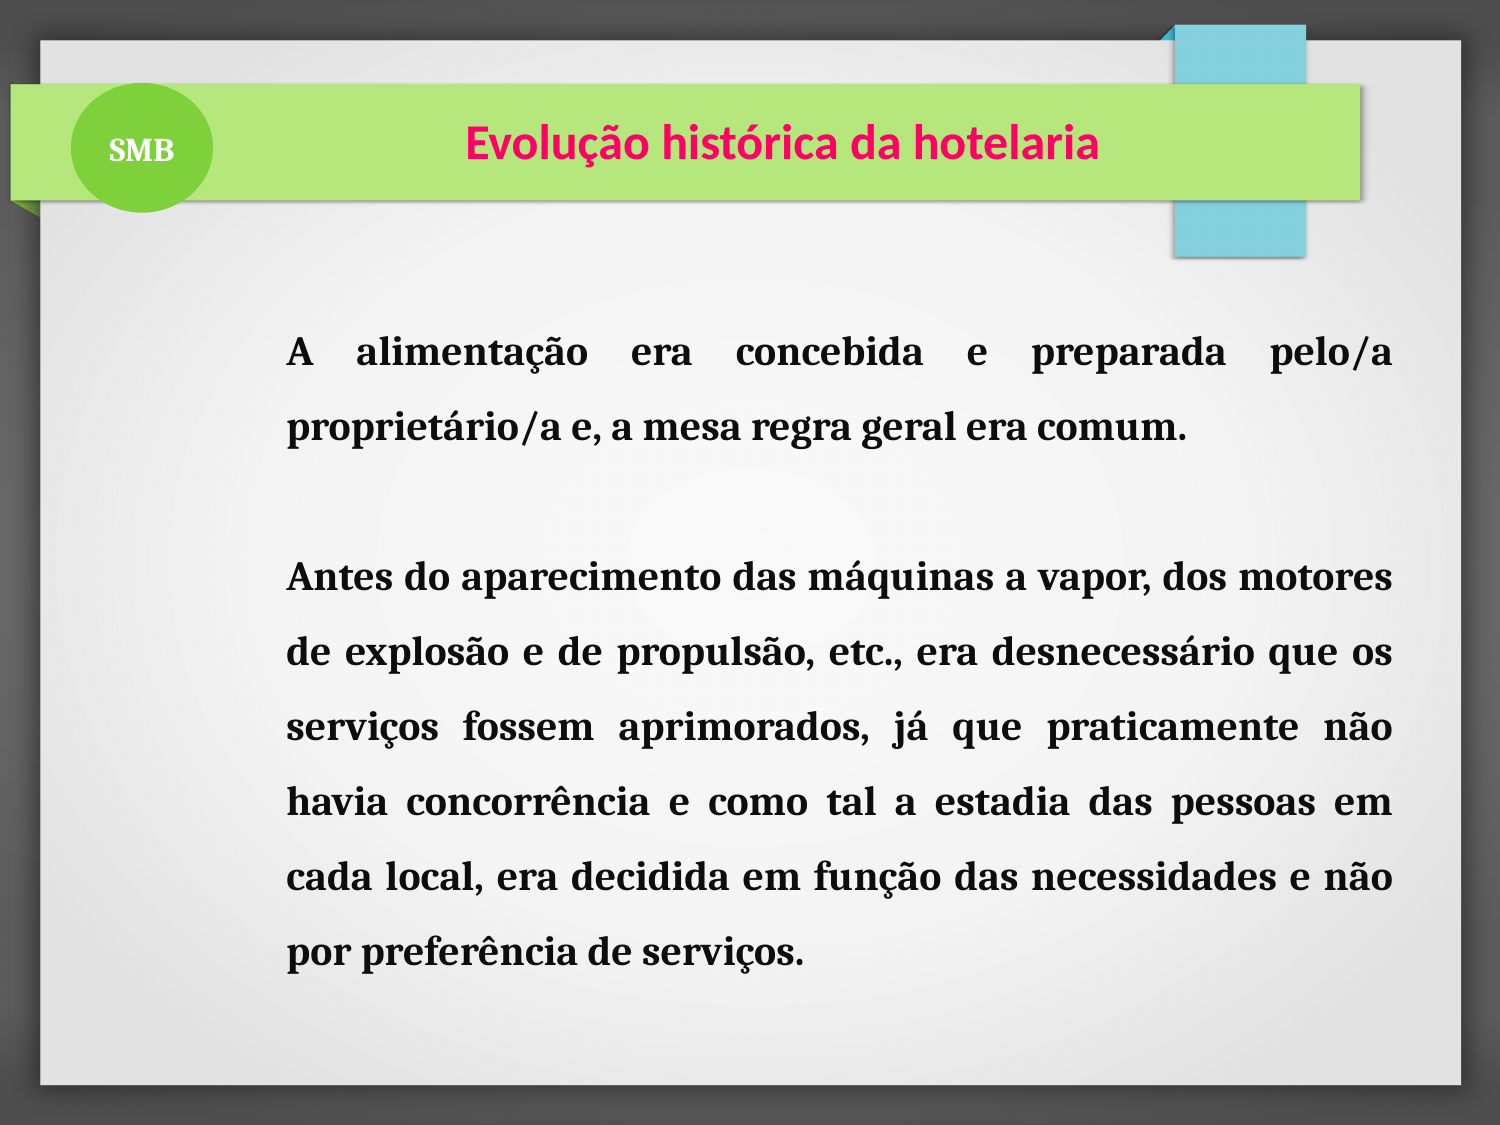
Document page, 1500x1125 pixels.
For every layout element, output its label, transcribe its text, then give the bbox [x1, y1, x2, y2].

picture [0, 0, 1500, 1125]
text_box SMB [70, 82, 214, 213]
text_box A alimentação era concebida e preparada pelo/a proprietário/a e, a mesa regra geral era comum. Antes do aparecimento das máquinas a vapor, dos motores de explosão e de propulsão, etc., era desnecessário que os serviços fossem aprimorados, já que praticamente não havia concorrência e como tal a estadia das pessoas em cada local, era decidida em função das necessidades e não por preferência de serviços. [271, 291, 1409, 982]
text_box Evolução histórica da hotelaria [245, 102, 1311, 178]
